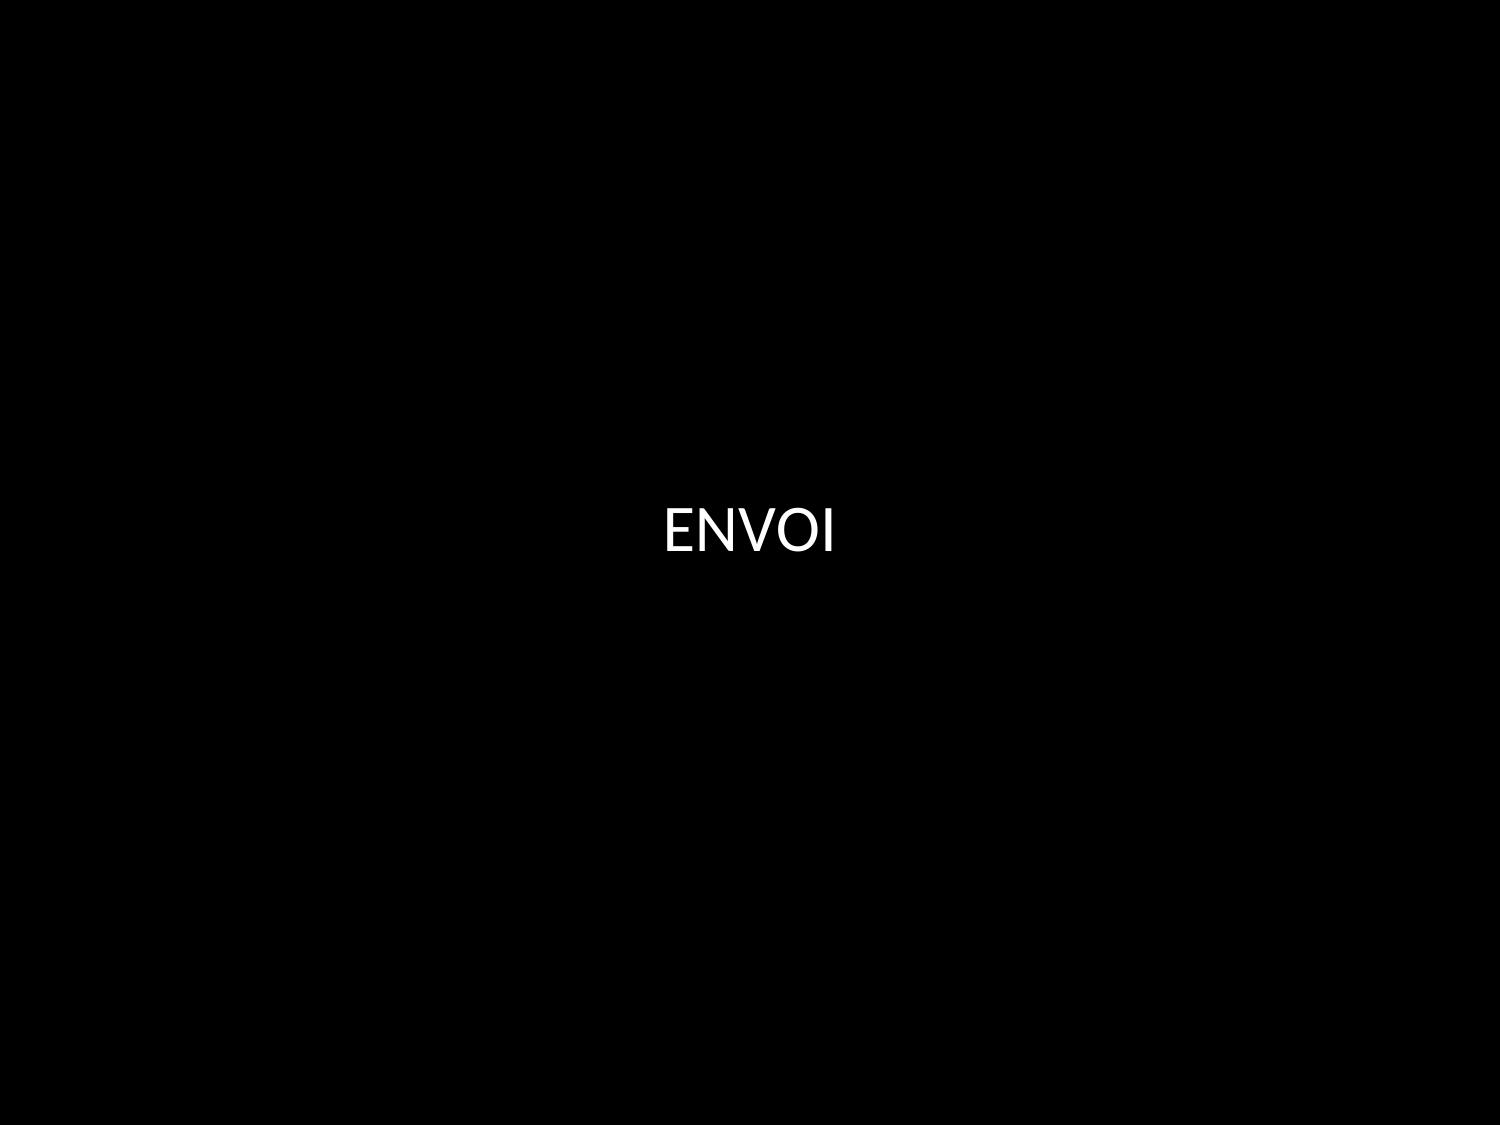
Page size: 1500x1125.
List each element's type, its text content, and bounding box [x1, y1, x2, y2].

subtitle ENVOI [75, 45, 1425, 1005]
